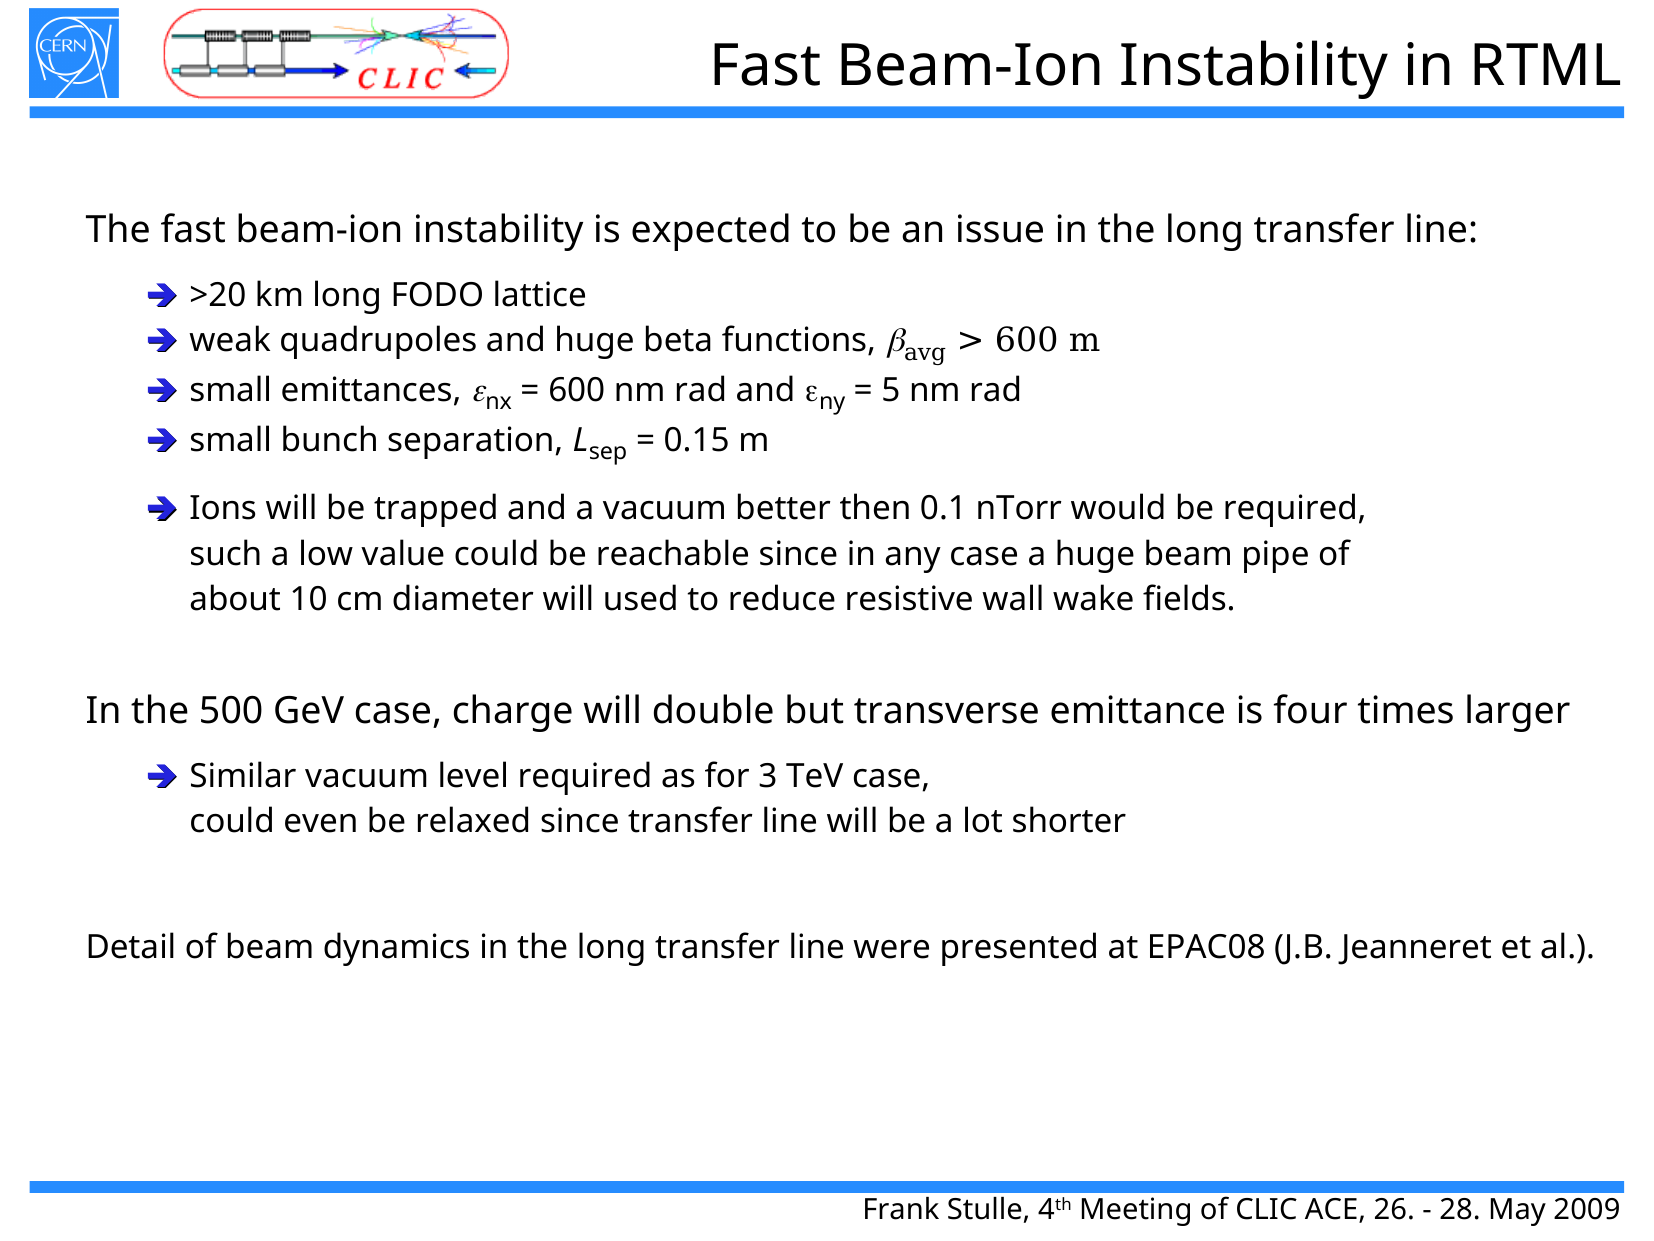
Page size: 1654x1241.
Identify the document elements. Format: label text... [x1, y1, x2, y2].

picture [29, 8, 119, 98]
text_box The fast beam-ion instability is expected to be an issue in the long transfer line:  >20 km long FODO lattice  weak quadrupoles and huge beta functions, bavg > 600 m  small emittances, enx = 600 nm rad and eny = 5 nm rad  small bunch separation, Lsep = 0.15 m  Ions will be trapped and a vacuum better then 0.1 nTorr would be required, such a low value could be reachable since in any case a huge beam pipe of about 10 cm diameter will used to reduce resistive wall wake fields. In the 500 GeV case, charge will double but transverse emittance is four times larger  Similar vacuum level required as for 3 TeV case, could even be relaxed since transfer line will be a lot shorter Detail of beam dynamics in the long transfer line were presented at EPAC08 (J.B. Jeanneret et al.). [70, 195, 1562, 921]
picture [159, 4, 210, 106]
title Fast Beam-Ion Instability in RTML [210, 3, 1623, 123]
